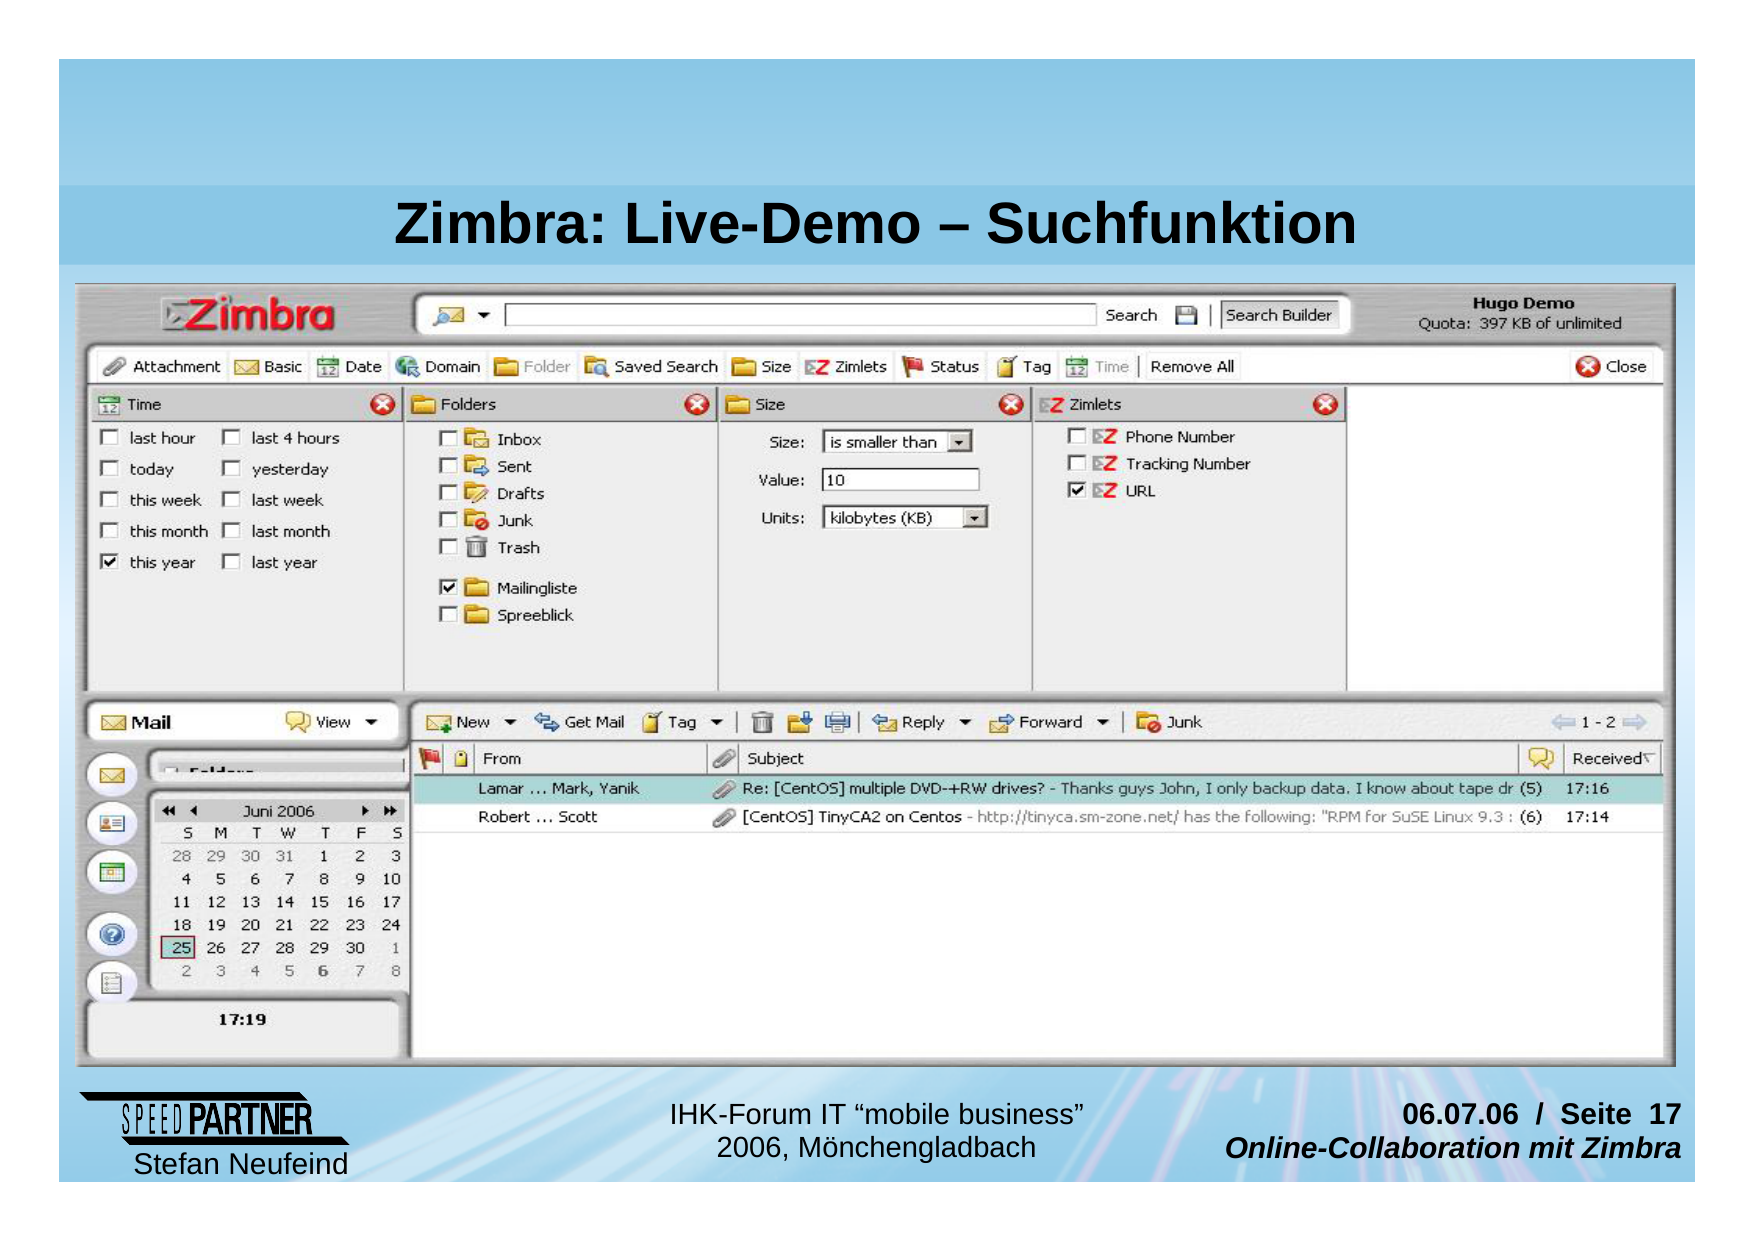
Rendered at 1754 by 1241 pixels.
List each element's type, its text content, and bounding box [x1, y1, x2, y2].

title Zimbra: Live-Demo – Suchfunktion [59, 190, 1695, 257]
picture [59, 59, 1695, 185]
picture [59, 265, 1695, 1182]
